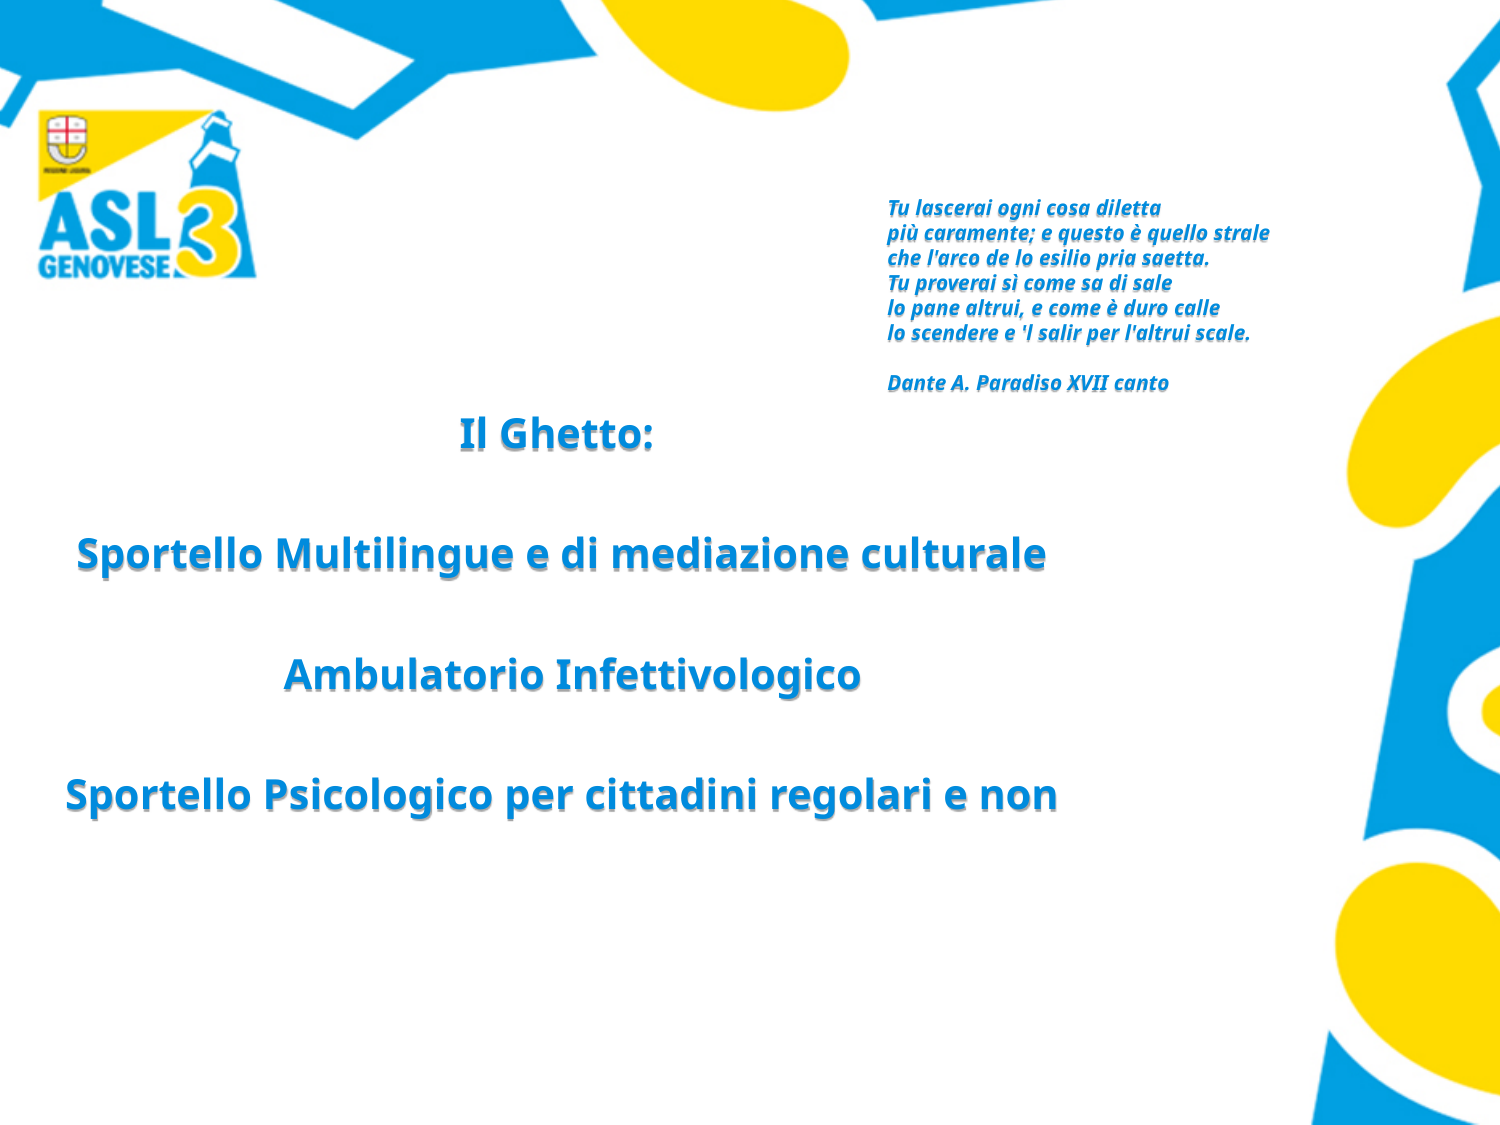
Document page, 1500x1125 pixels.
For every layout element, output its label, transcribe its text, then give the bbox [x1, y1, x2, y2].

list Il Ghetto: Sportello Multilingue e di mediazione culturale Ambulatorio Infettivologico Sportello Psicologico per cittadini regolari e non [50, 339, 1331, 878]
title Tu lascerai ogni cosa diletta più caramente; e questo è quello strale che l'arco de lo esilio pria saetta. Tu proverai sì come sa di sale lo pane altrui, e come è duro calle lo scendere e 'l salir per l'altrui scale. Dante A. Paradiso XVII canto [872, 187, 1332, 420]
